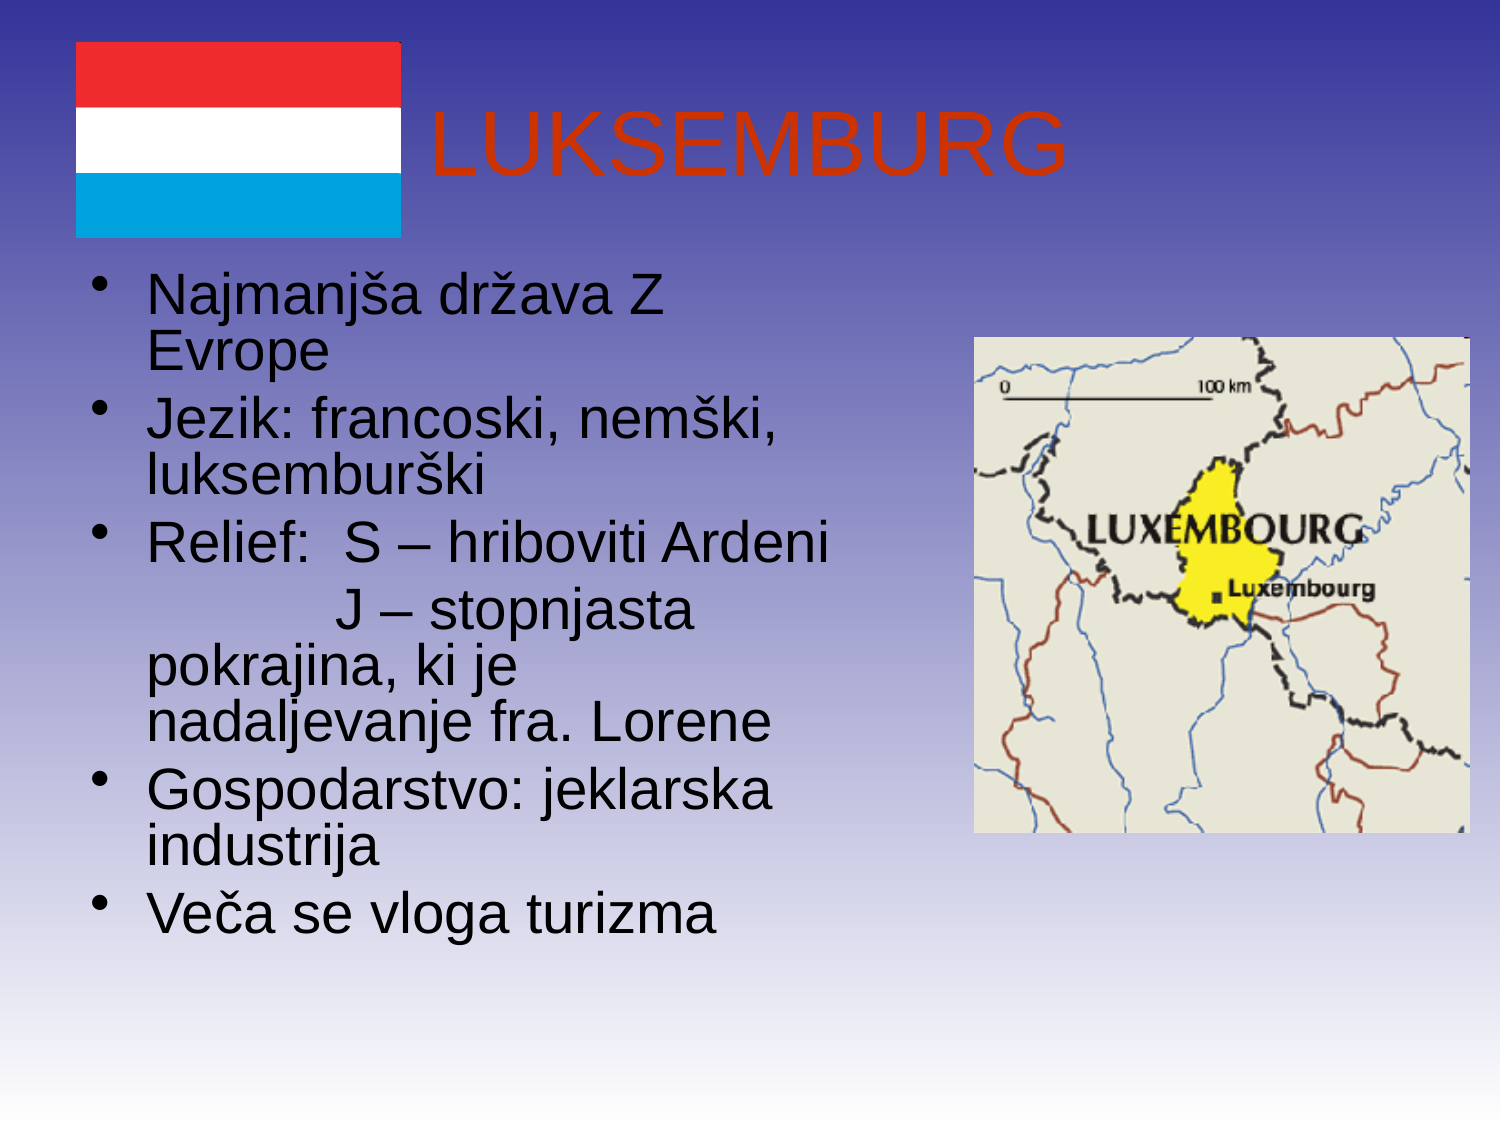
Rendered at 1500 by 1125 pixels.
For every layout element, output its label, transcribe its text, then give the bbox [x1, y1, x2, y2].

list Najmanjša država Z Evrope Jezik: francoski, nemški, luksemburški Relief: S – hriboviti Ardeni J – stopnjasta pokrajina, ki je nadaljevanje fra. Lorene Gospodarstvo: jeklarska industrija Veča se vloga turizma [75, 262, 869, 1005]
picture [974, 337, 1470, 833]
picture [76, 42, 401, 173]
title LUKSEMBURG [401, 45, 1425, 233]
